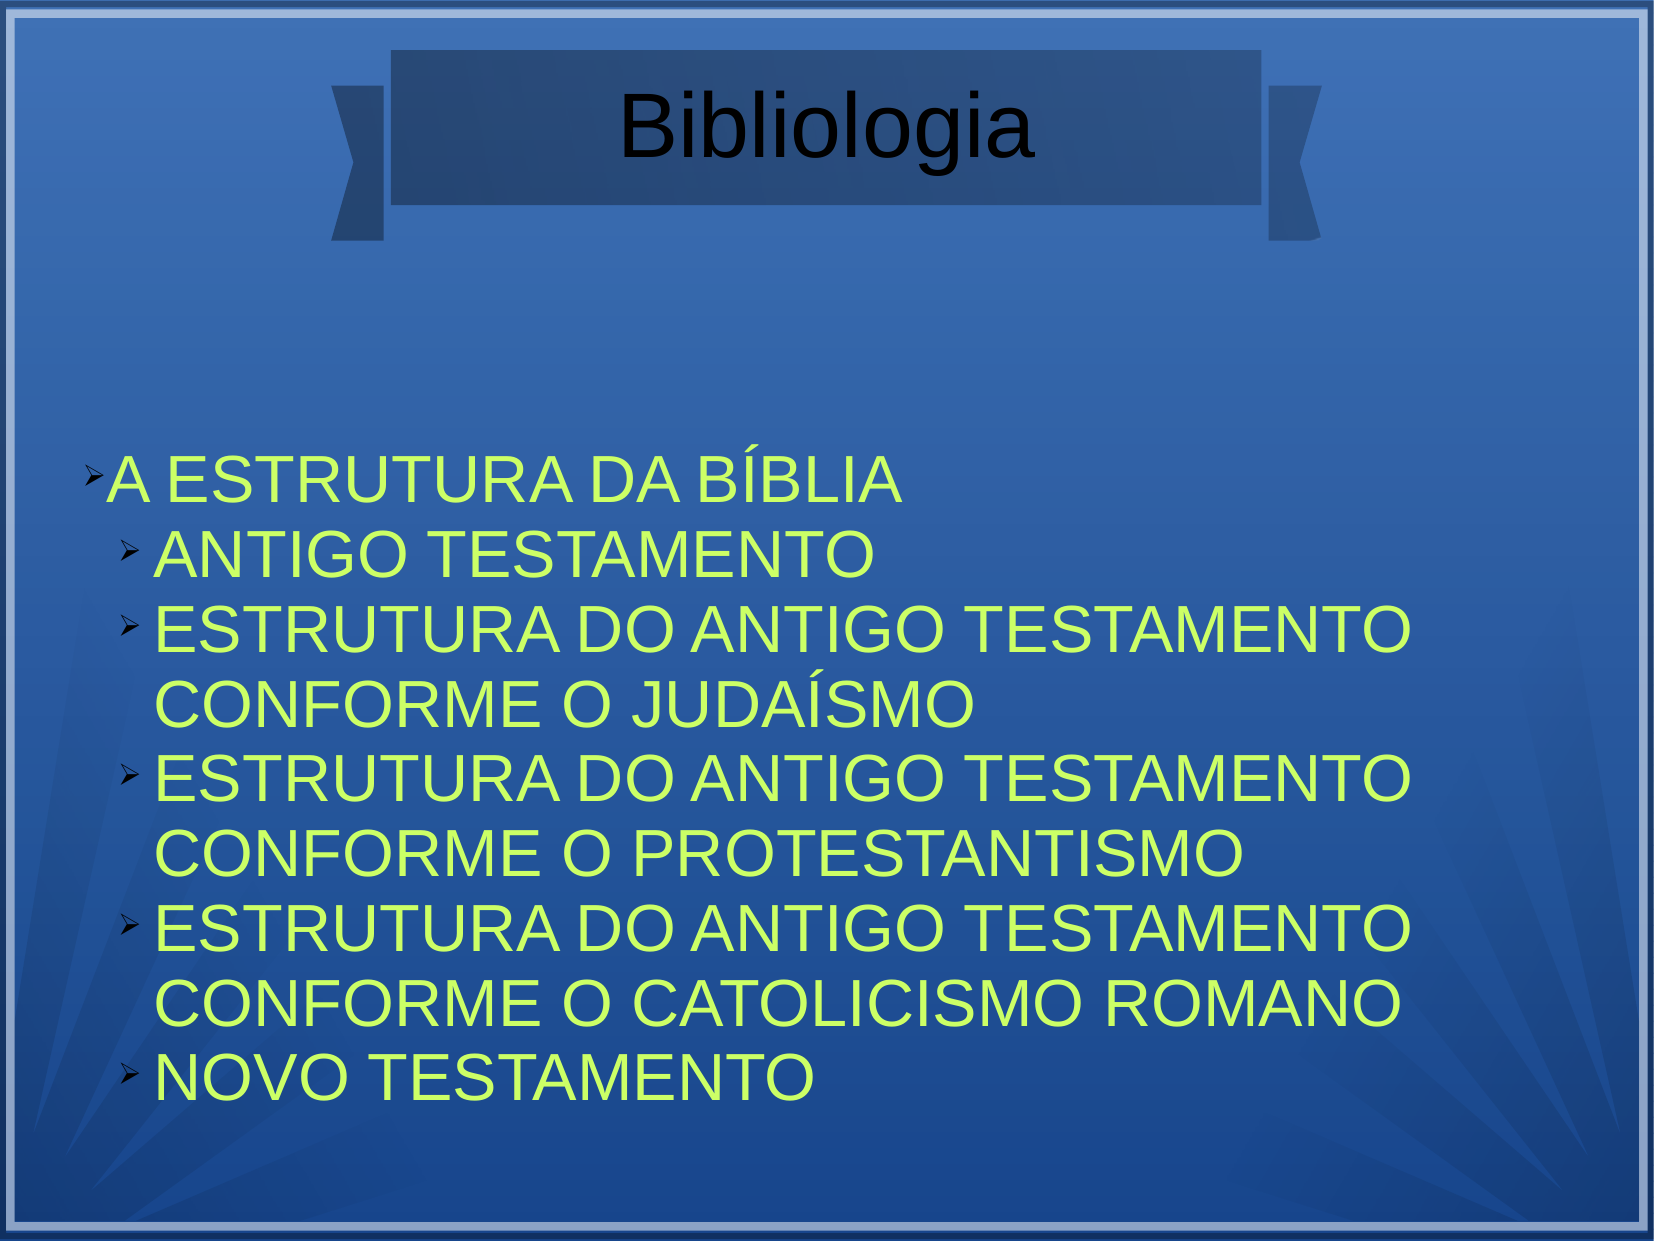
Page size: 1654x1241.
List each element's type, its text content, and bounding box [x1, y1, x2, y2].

subtitle A ESTRUTURA DA BÍBLIA ANTIGO TESTAMENTO ESTRUTURA DO ANTIGO TESTAMENTO CONFORME O JUDAÍSMO ESTRUTURA DO ANTIGO TESTAMENTO CONFORME O PROTESTANTISMO ESTRUTURA DO ANTIGO TESTAMENTO CONFORME O CATOLICISMO ROMANO NOVO TESTAMENTO [82, 299, 1571, 1241]
title Bibliologia [389, 47, 1264, 205]
